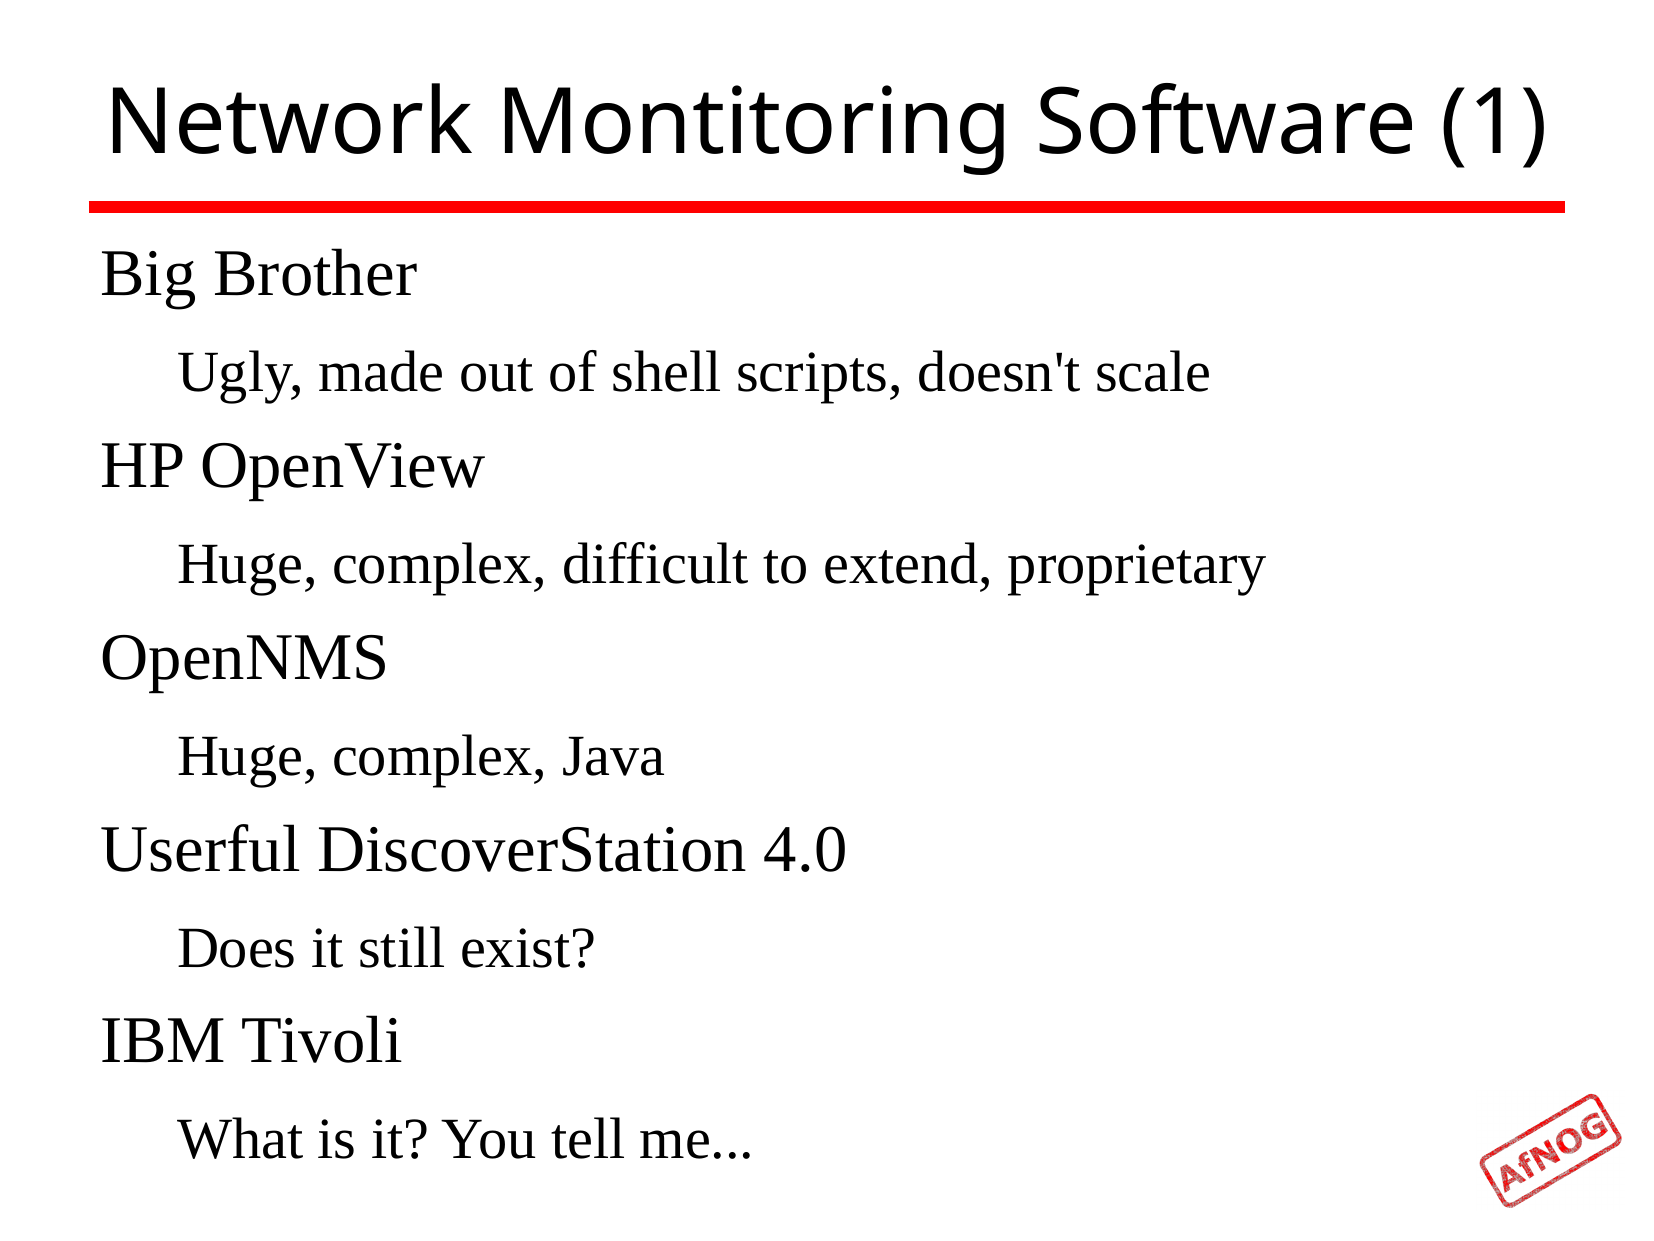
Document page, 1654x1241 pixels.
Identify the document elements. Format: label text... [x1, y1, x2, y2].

title Network Montitoring Software (1) [88, 36, 1565, 200]
list Big Brother Ugly, made out of shell scripts, doesn't scale HP OpenView Huge, complex, difficult to extend, proprietary OpenNMS Huge, complex, Java Userful DiscoverStation 4.0 Does it still exist? IBM Tivoli What is it? You tell me... [82, 236, 1571, 1172]
picture [1476, 1090, 1625, 1211]
